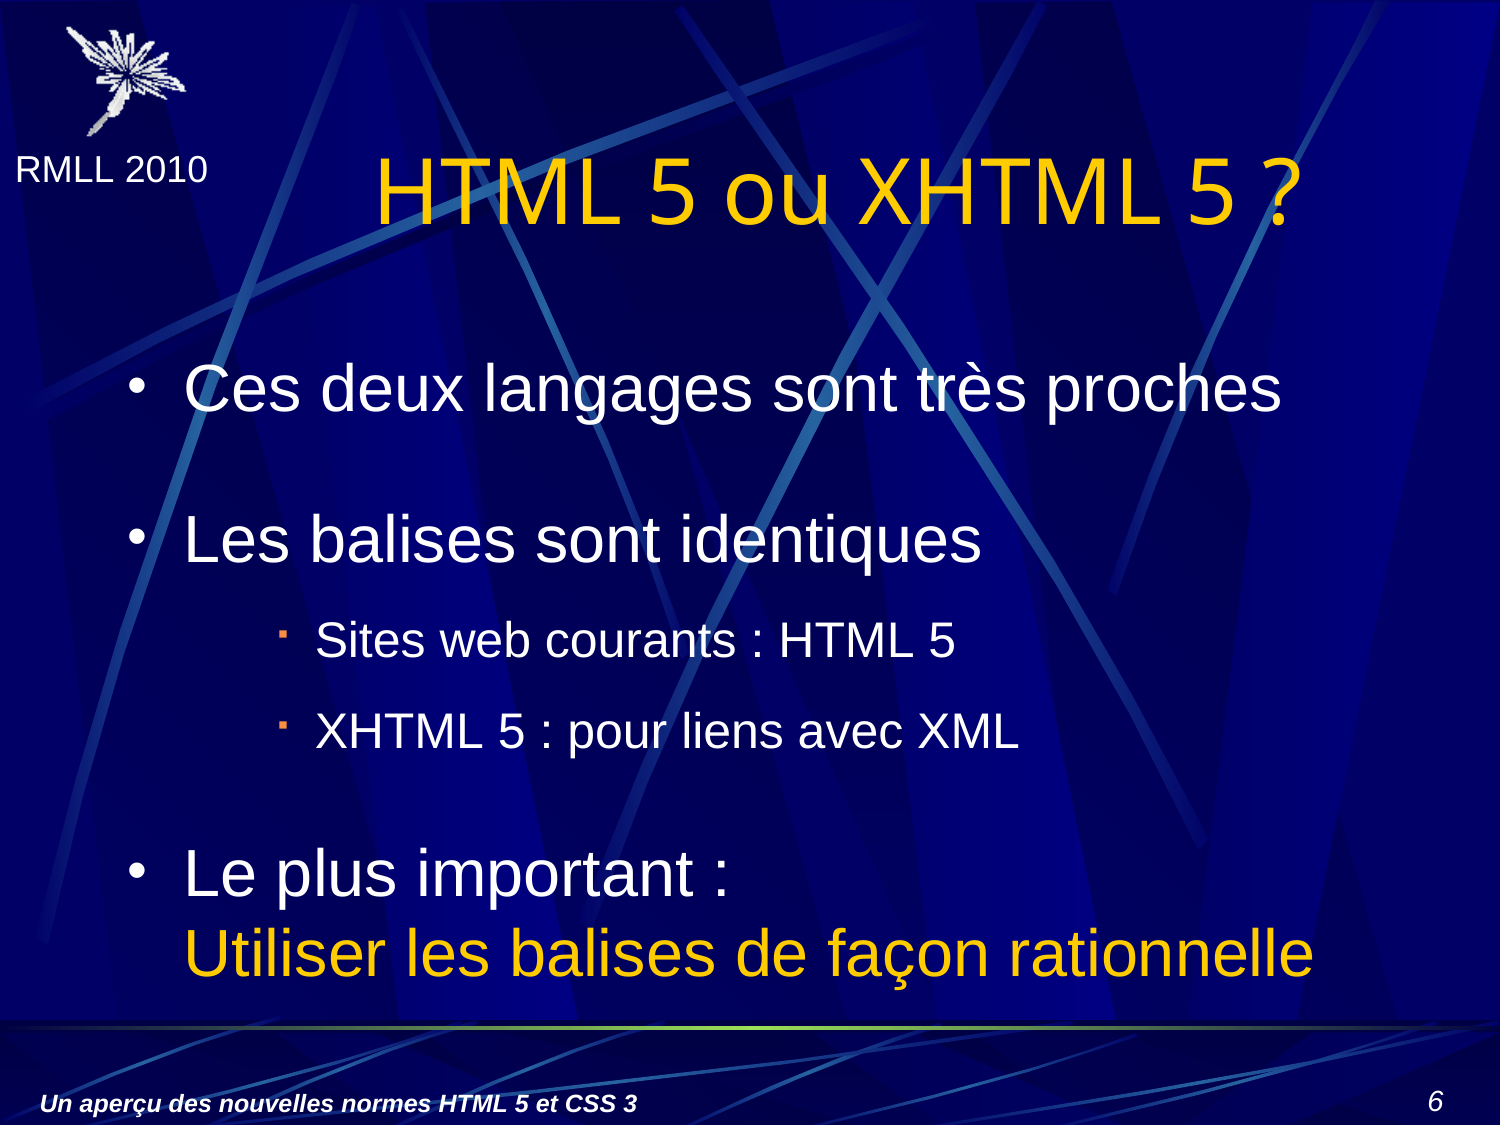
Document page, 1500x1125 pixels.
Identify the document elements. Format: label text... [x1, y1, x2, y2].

picture [62, 24, 188, 138]
title HTML 5 ou XHTML 5 ? [249, 87, 1425, 288]
list Ces deux langages sont très proches Les balises sont identiques Sites web courants : HTML 5 XHTML 5 : pour liens avec XML Le plus important : Utiliser les balises de façon rationnelle [112, 337, 1388, 1001]
